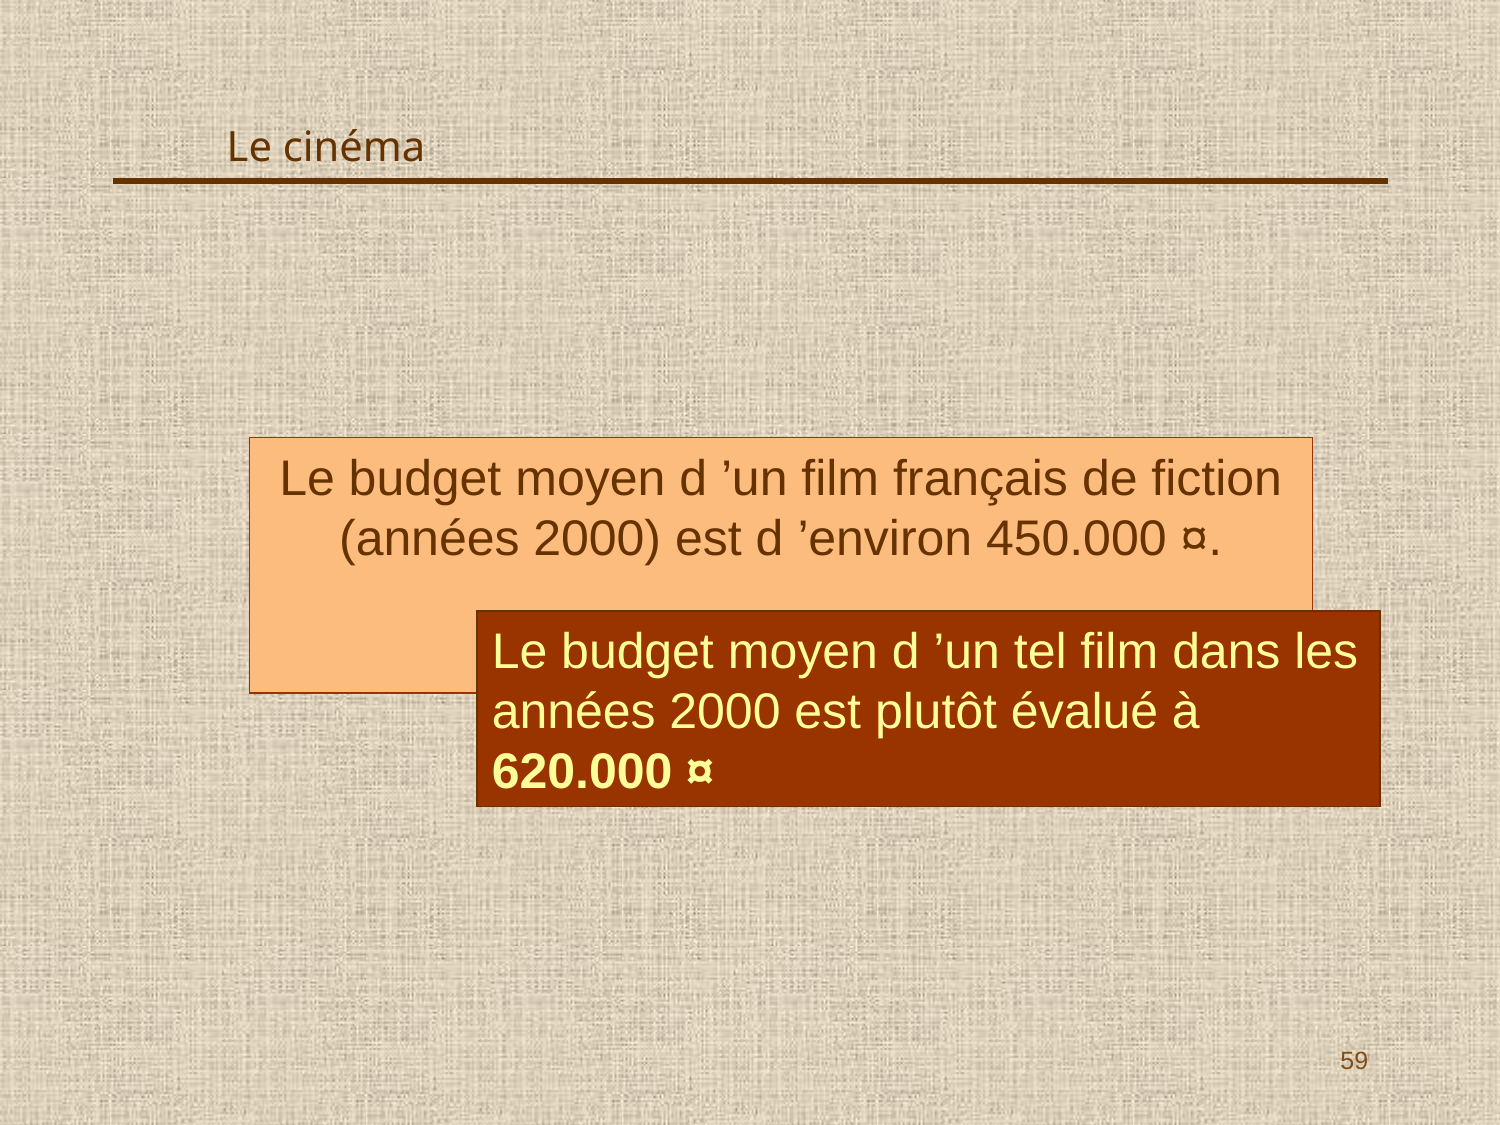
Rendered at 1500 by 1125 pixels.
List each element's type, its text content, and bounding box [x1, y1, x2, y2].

text_box Le cinéma [211, 112, 441, 178]
text_box Le budget moyen d ’un tel film dans les années 2000 est plutôt évalué à 620.000 ¤ [477, 610, 1381, 807]
picture [0, 0, 1500, 1125]
text_box Le budget moyen d ’un film français de fiction (années 2000) est d ’environ 450.000 ¤. V / F ? [249, 437, 1313, 693]
